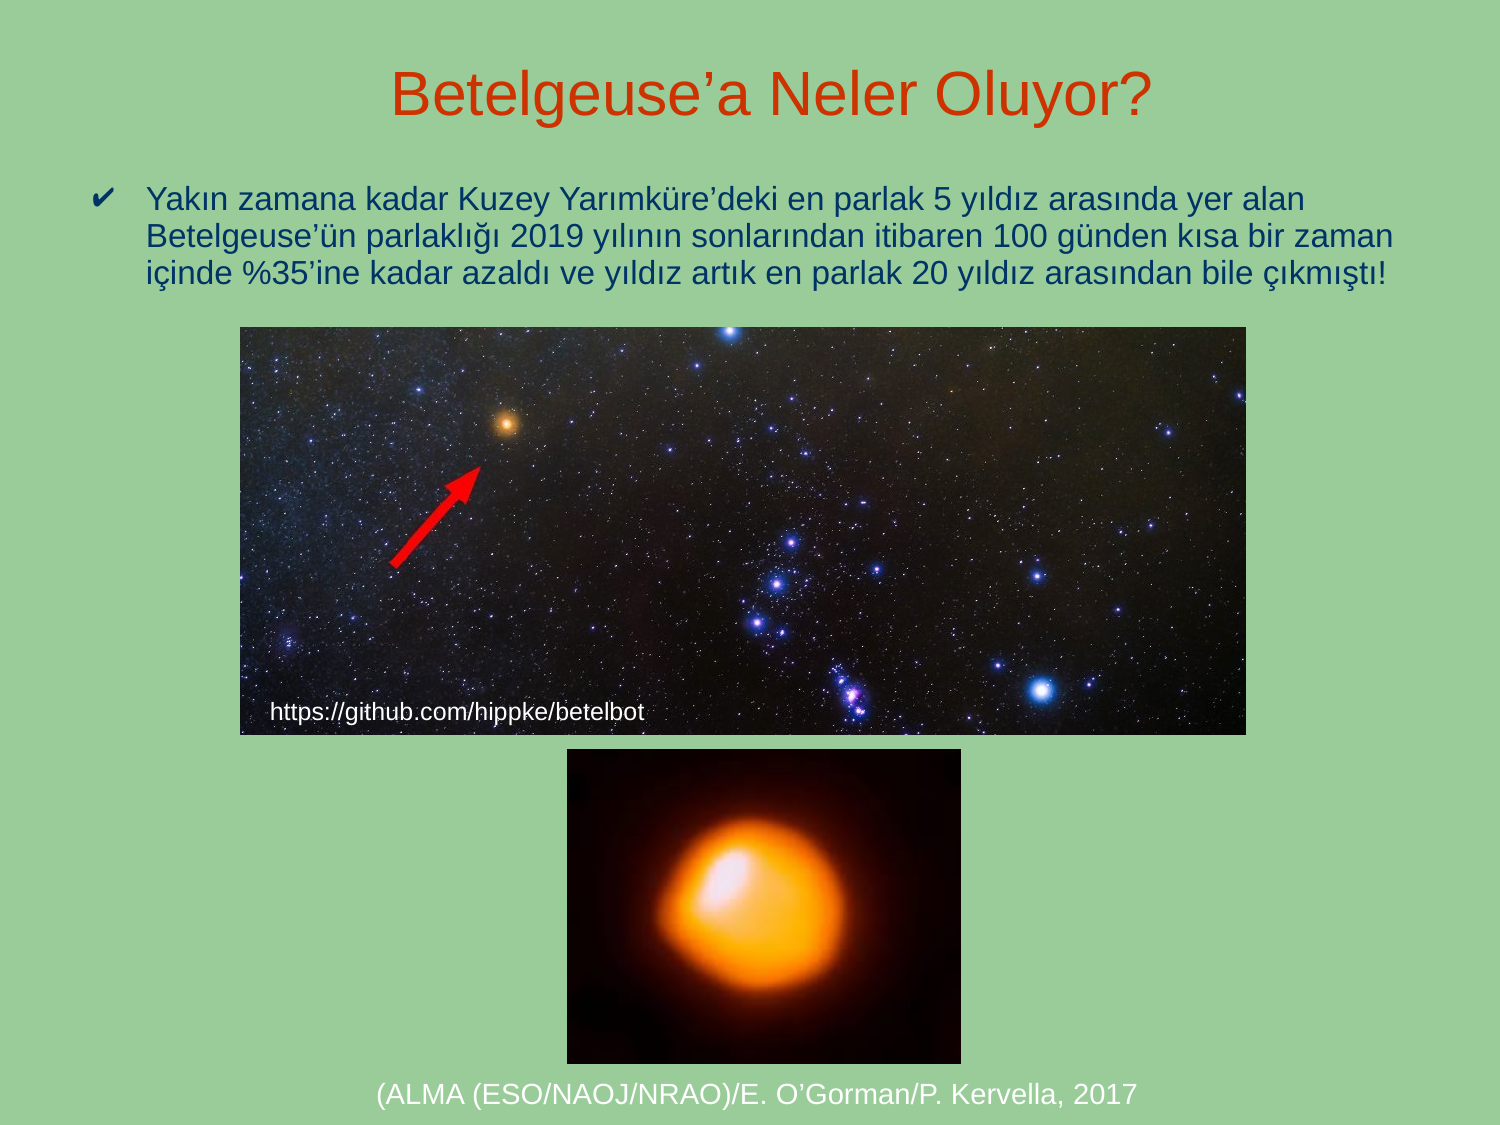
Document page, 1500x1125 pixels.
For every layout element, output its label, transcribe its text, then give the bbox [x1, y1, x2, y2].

text_box (ALMA (ESO/NAOJ/NRAO)/E. O’Gorman/P. Kervella, 2017 [345, 1070, 1171, 1119]
title Betelgeuse’a Neler Oluyor? [135, 22, 1410, 165]
picture [240, 327, 1246, 736]
picture [567, 749, 961, 1064]
list Yakın zamana kadar Kuzey Yarımküre’deki en parlak 5 yıldız arasında yer alan Betelgeuse’ün parlaklığı 2019 yılının sonlarından itibaren 100 günden kısa bir zaman içinde %35’ine kadar azaldı ve yıldız artık en parlak 20 yıldız arasından bile çıkmıştı! [75, 180, 1425, 300]
text_box https://github.com/hippke/betelbot [255, 690, 751, 733]
